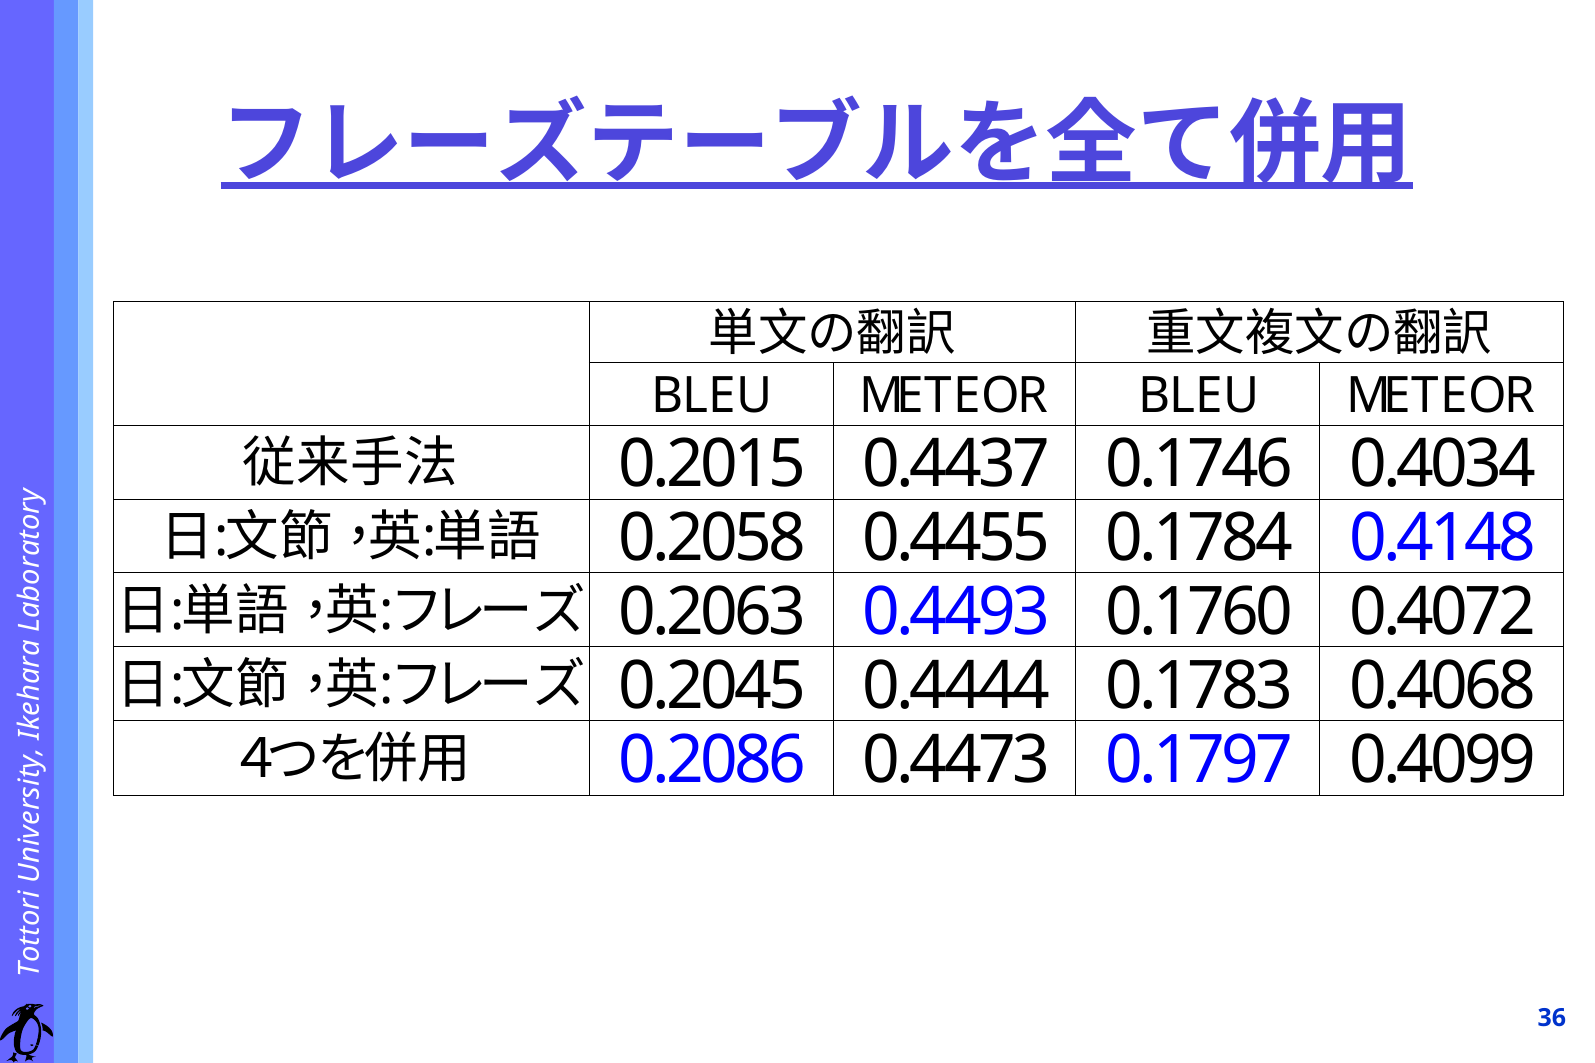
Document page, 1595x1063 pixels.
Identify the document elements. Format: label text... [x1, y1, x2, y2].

title フレーズテーブルを全て併用 [92, 24, 1542, 247]
chart [113, 301, 1565, 798]
